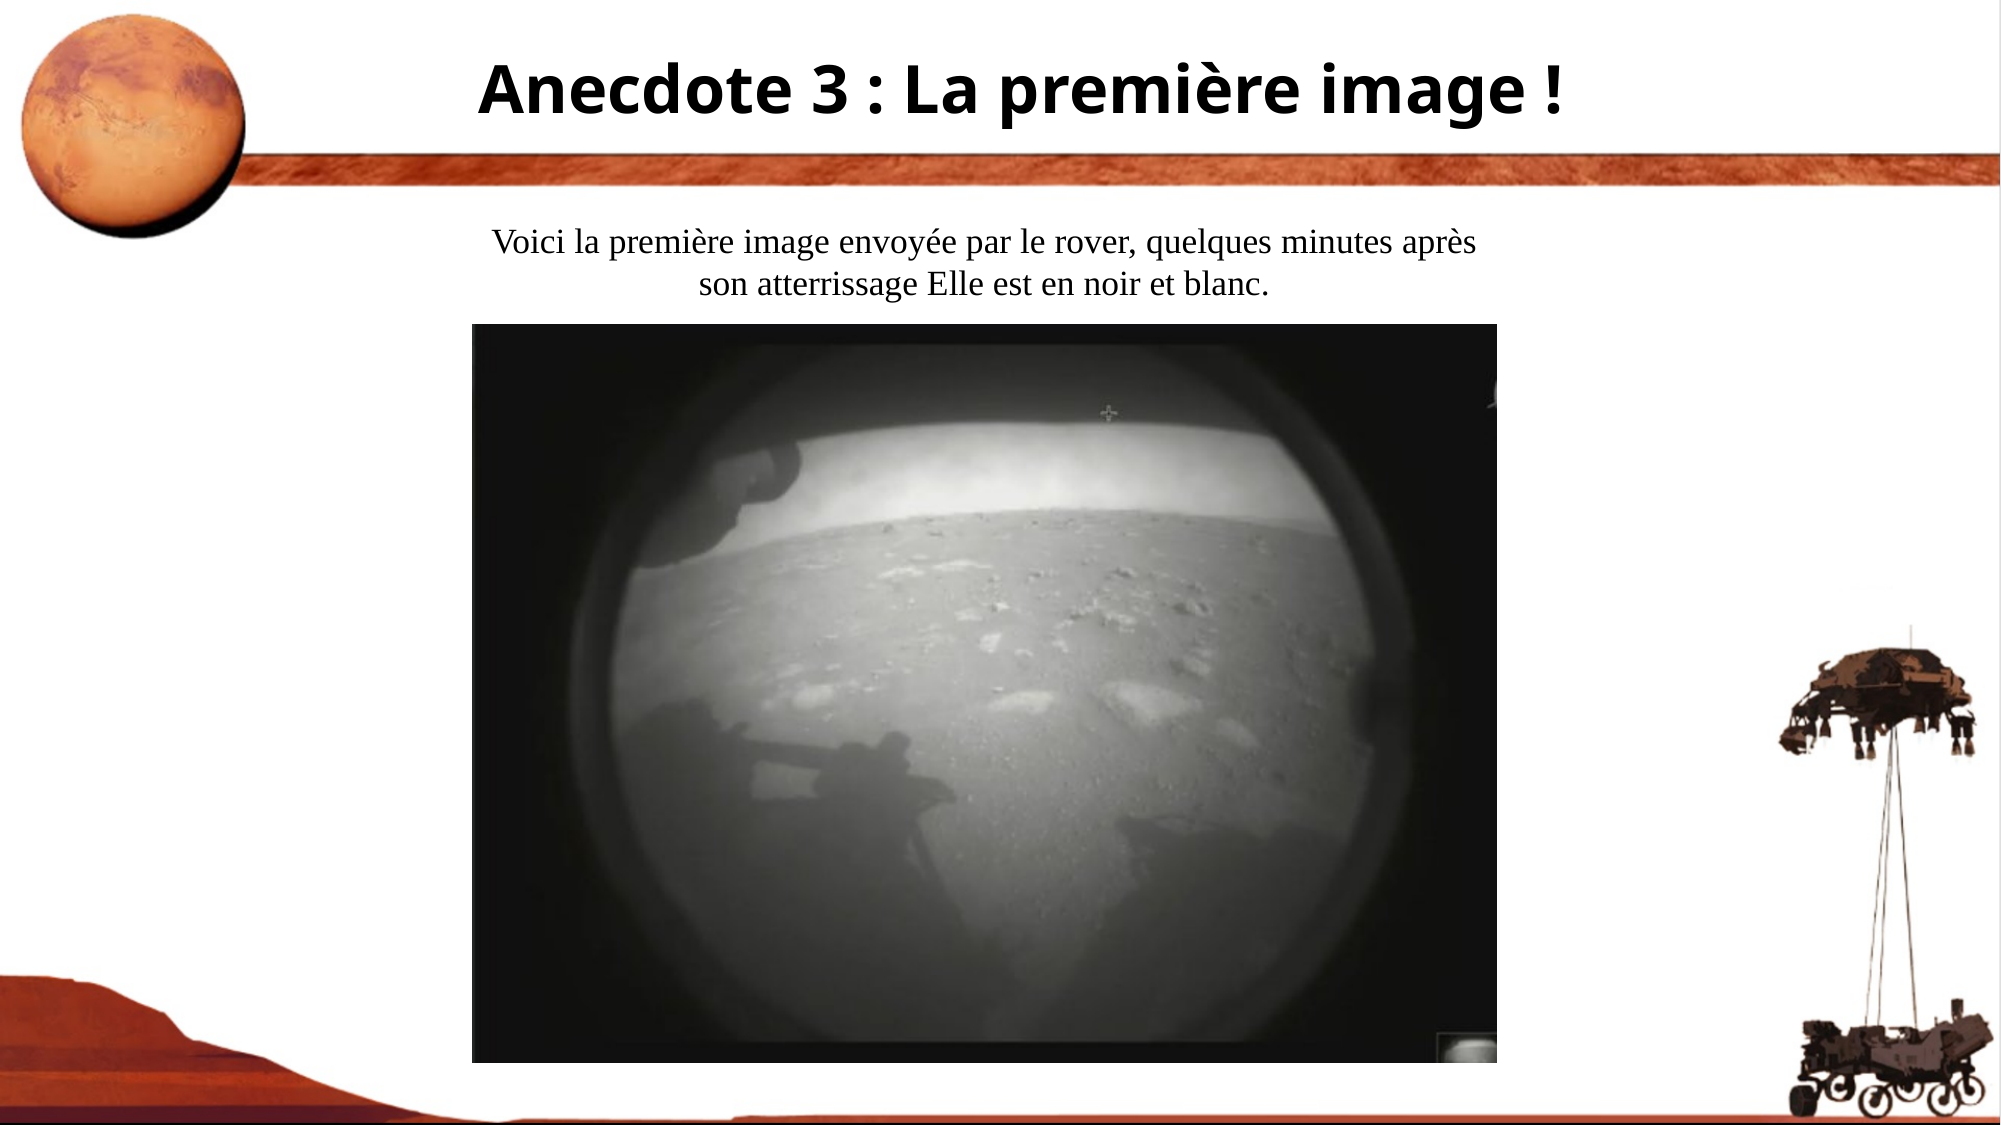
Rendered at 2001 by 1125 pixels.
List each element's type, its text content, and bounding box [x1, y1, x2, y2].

picture [0, 0, 2001, 1125]
text_box Anecdote 3 : La première image ! [253, 39, 1789, 149]
text_box Voici la première image envoyée par le rover, quelques minutes après son atterrissage Elle est en noir et blanc. [472, 210, 1497, 324]
